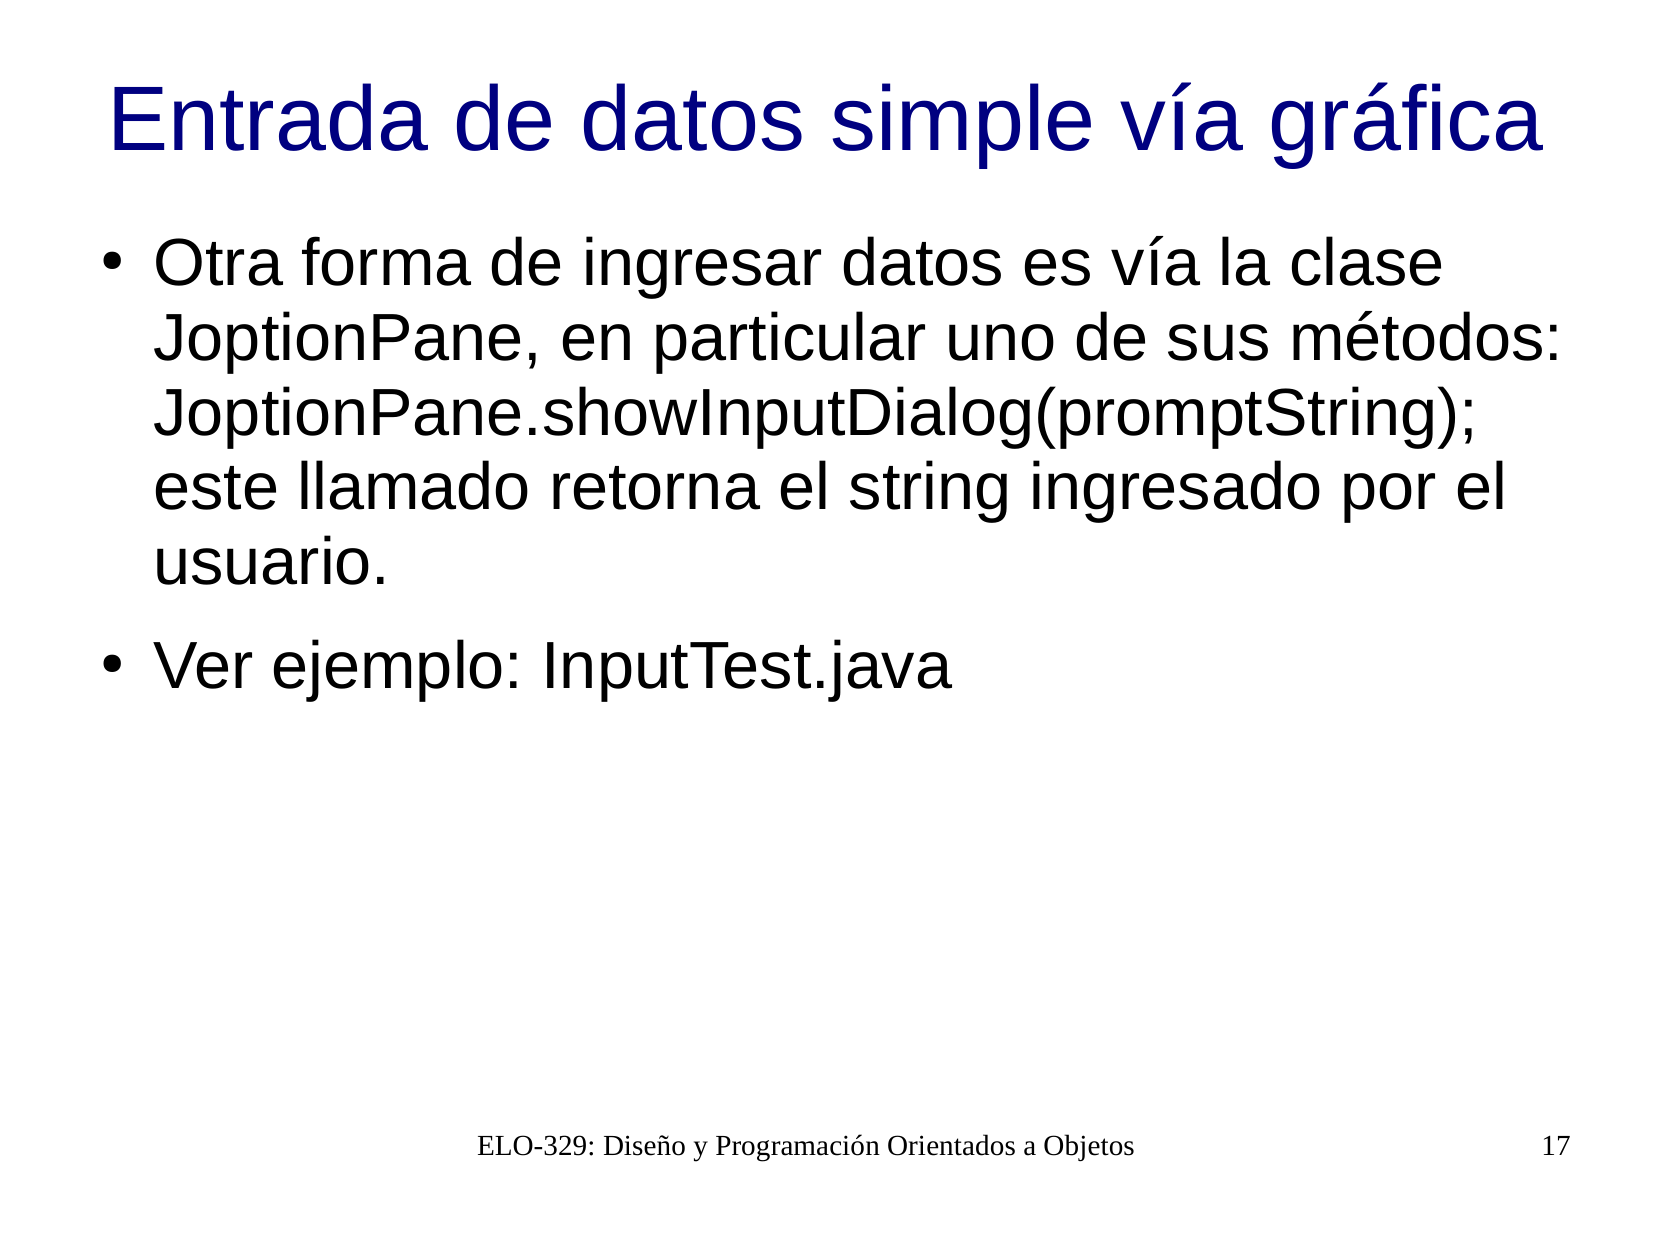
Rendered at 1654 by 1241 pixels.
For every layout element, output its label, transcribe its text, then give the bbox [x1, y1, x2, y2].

title Entrada de datos simple vía gráfica [82, 56, 1571, 181]
list Otra forma de ingresar datos es vía la clase JoptionPane, en particular uno de sus métodos: JoptionPane.showInputDialog(promptString); este llamado retorna el string ingresado por el usuario. Ver ejemplo: InputTest.java [82, 225, 1571, 1044]
